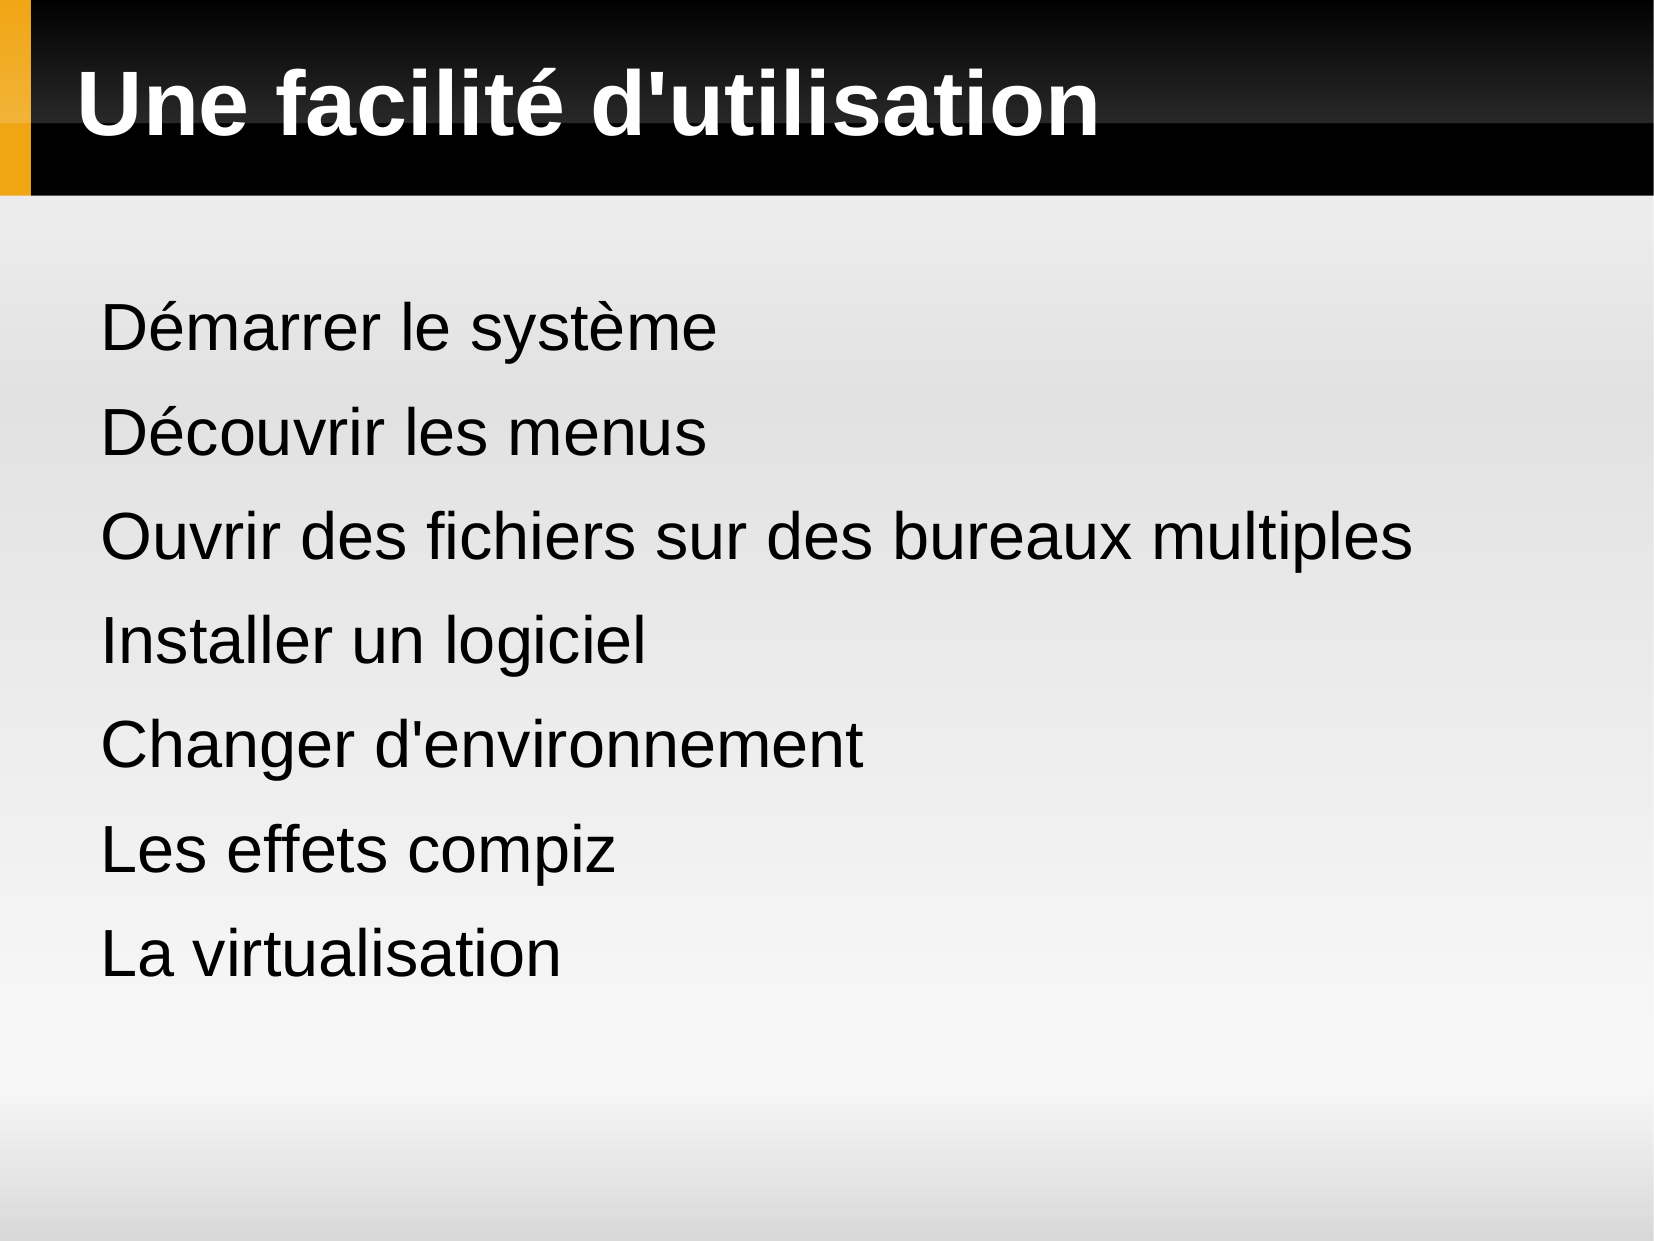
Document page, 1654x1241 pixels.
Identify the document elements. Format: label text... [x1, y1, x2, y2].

picture [0, 0, 1654, 1241]
list Démarrer le système Découvrir les menus Ouvrir des fichiers sur des bureaux multiples Installer un logiciel Changer d'environnement Les effets compiz La virtualisation [82, 290, 1571, 1094]
title Une facilité d'utilisation [76, 7, 1565, 200]
